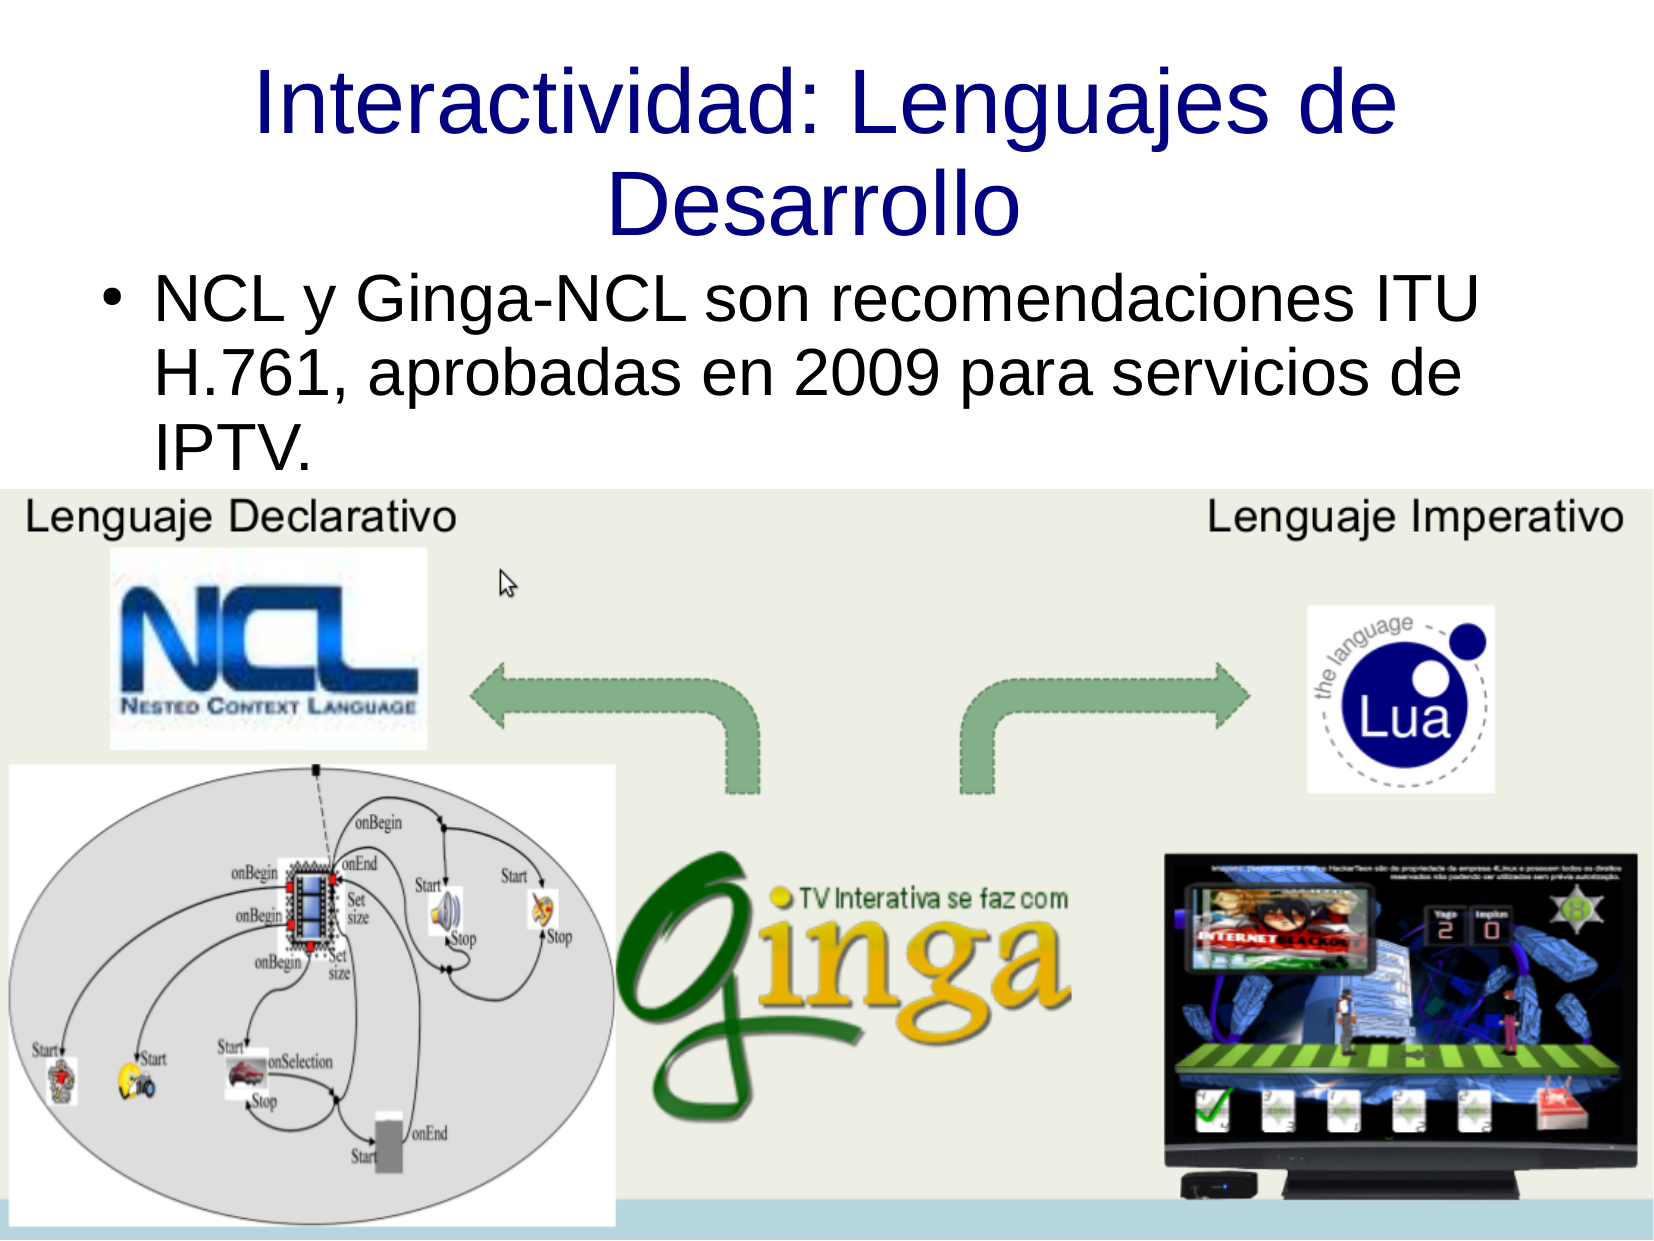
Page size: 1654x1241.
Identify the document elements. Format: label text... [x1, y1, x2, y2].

picture [0, 489, 1654, 1240]
title Interactividad: Lenguajes de Desarrollo [82, 49, 1571, 257]
list NCL y Ginga-NCL son recomendaciones ITU H.761, aprobadas en 2009 para servicios de IPTV. [82, 260, 1538, 489]
